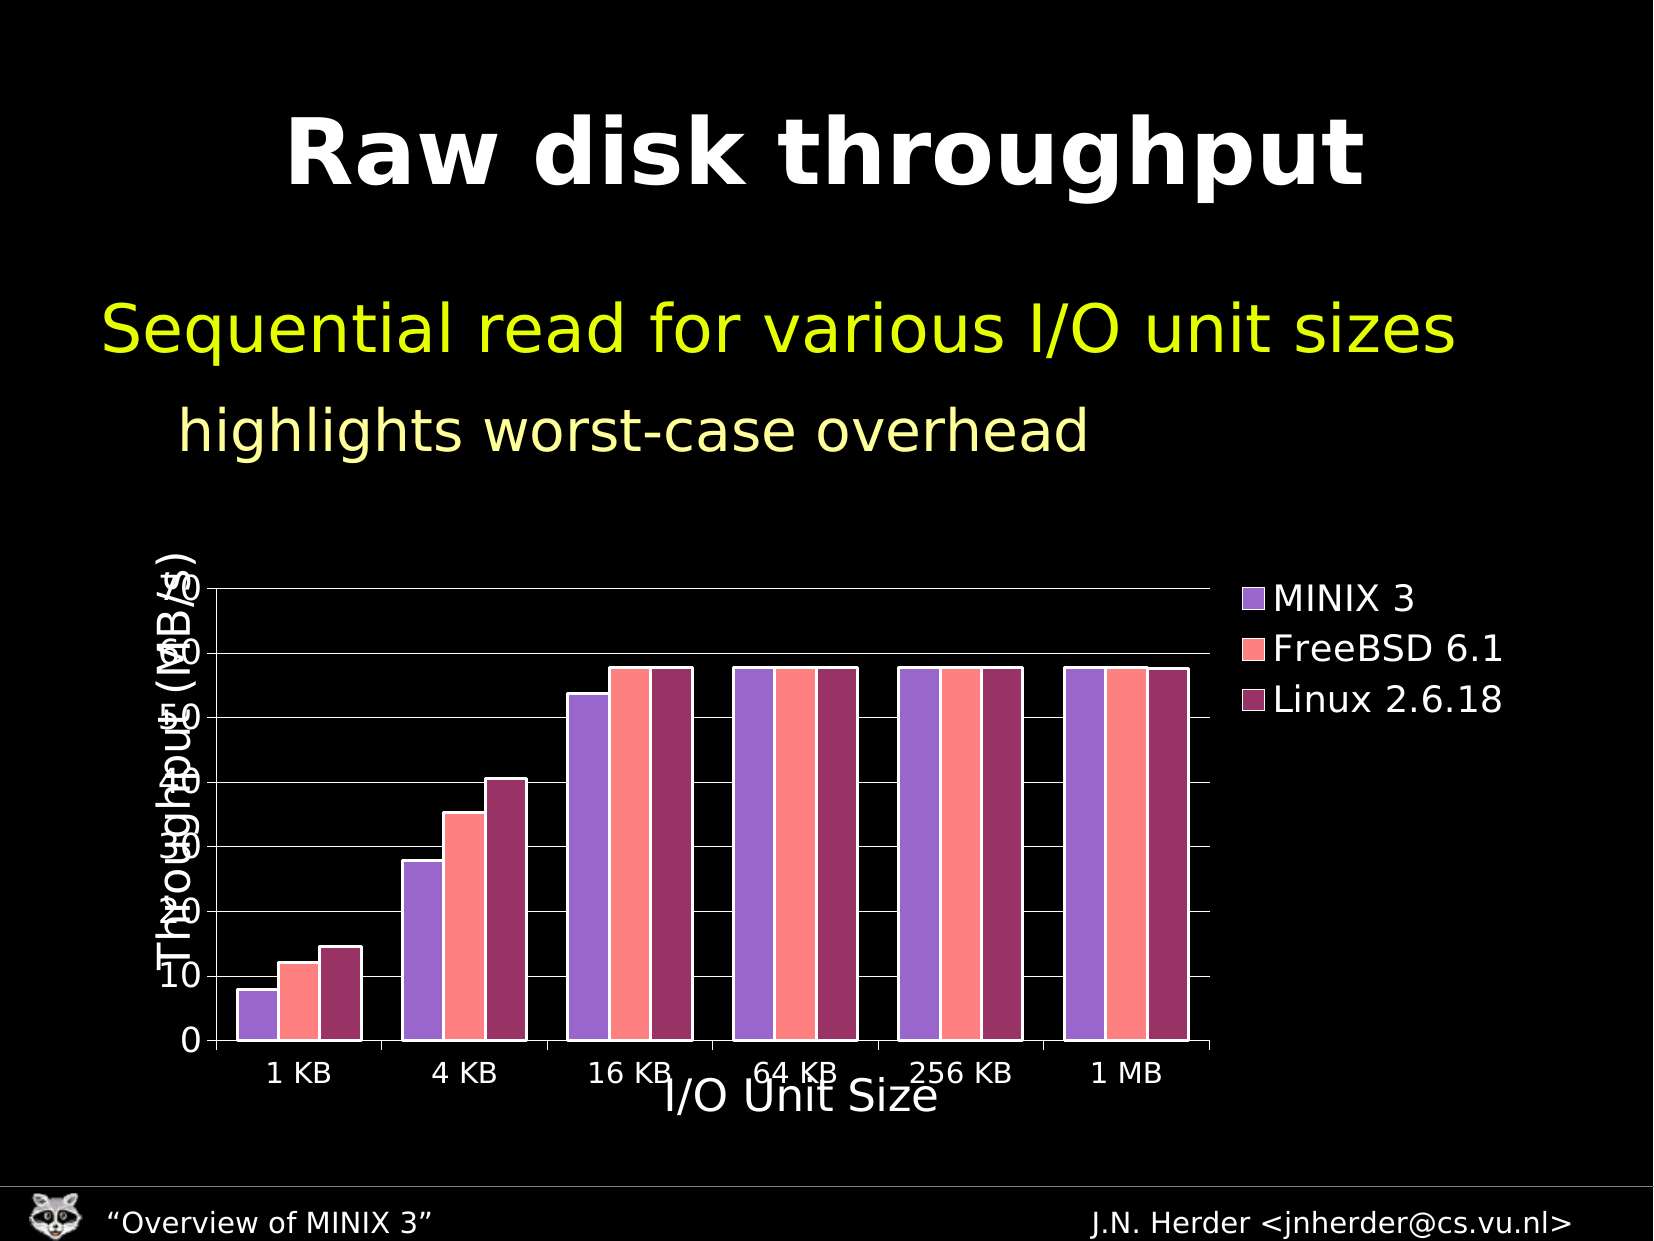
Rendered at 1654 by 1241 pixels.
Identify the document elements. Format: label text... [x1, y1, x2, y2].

list Sequential read for various I/O unit sizes highlights worst-case overhead [82, 290, 1571, 1109]
title Raw disk throughput [75, 43, 1576, 263]
chart [124, 485, 1569, 1136]
picture [29, 1193, 83, 1241]
